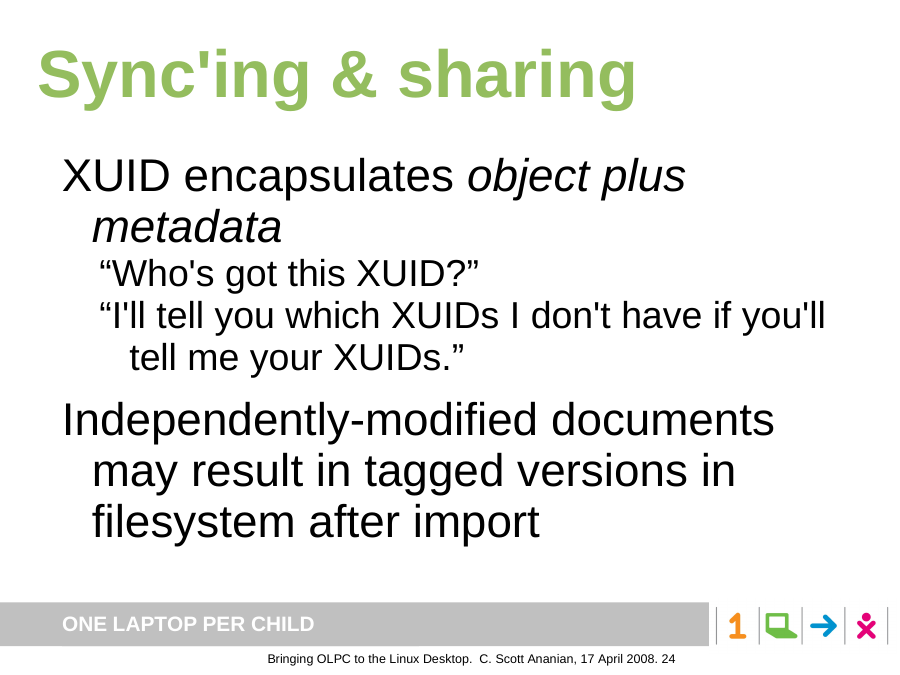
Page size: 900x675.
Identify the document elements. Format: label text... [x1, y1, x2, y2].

list XUID encapsulates object plus metadata “Who's got this XUID?” “I'll tell you which XUIDs I don't have if you'll tell me your XUIDs.” Independently-modified documents may result in tagged versions in filesystem after import [61, 150, 844, 675]
title Sync'ing & sharing [37, 37, 856, 225]
picture [844, 598, 897, 654]
